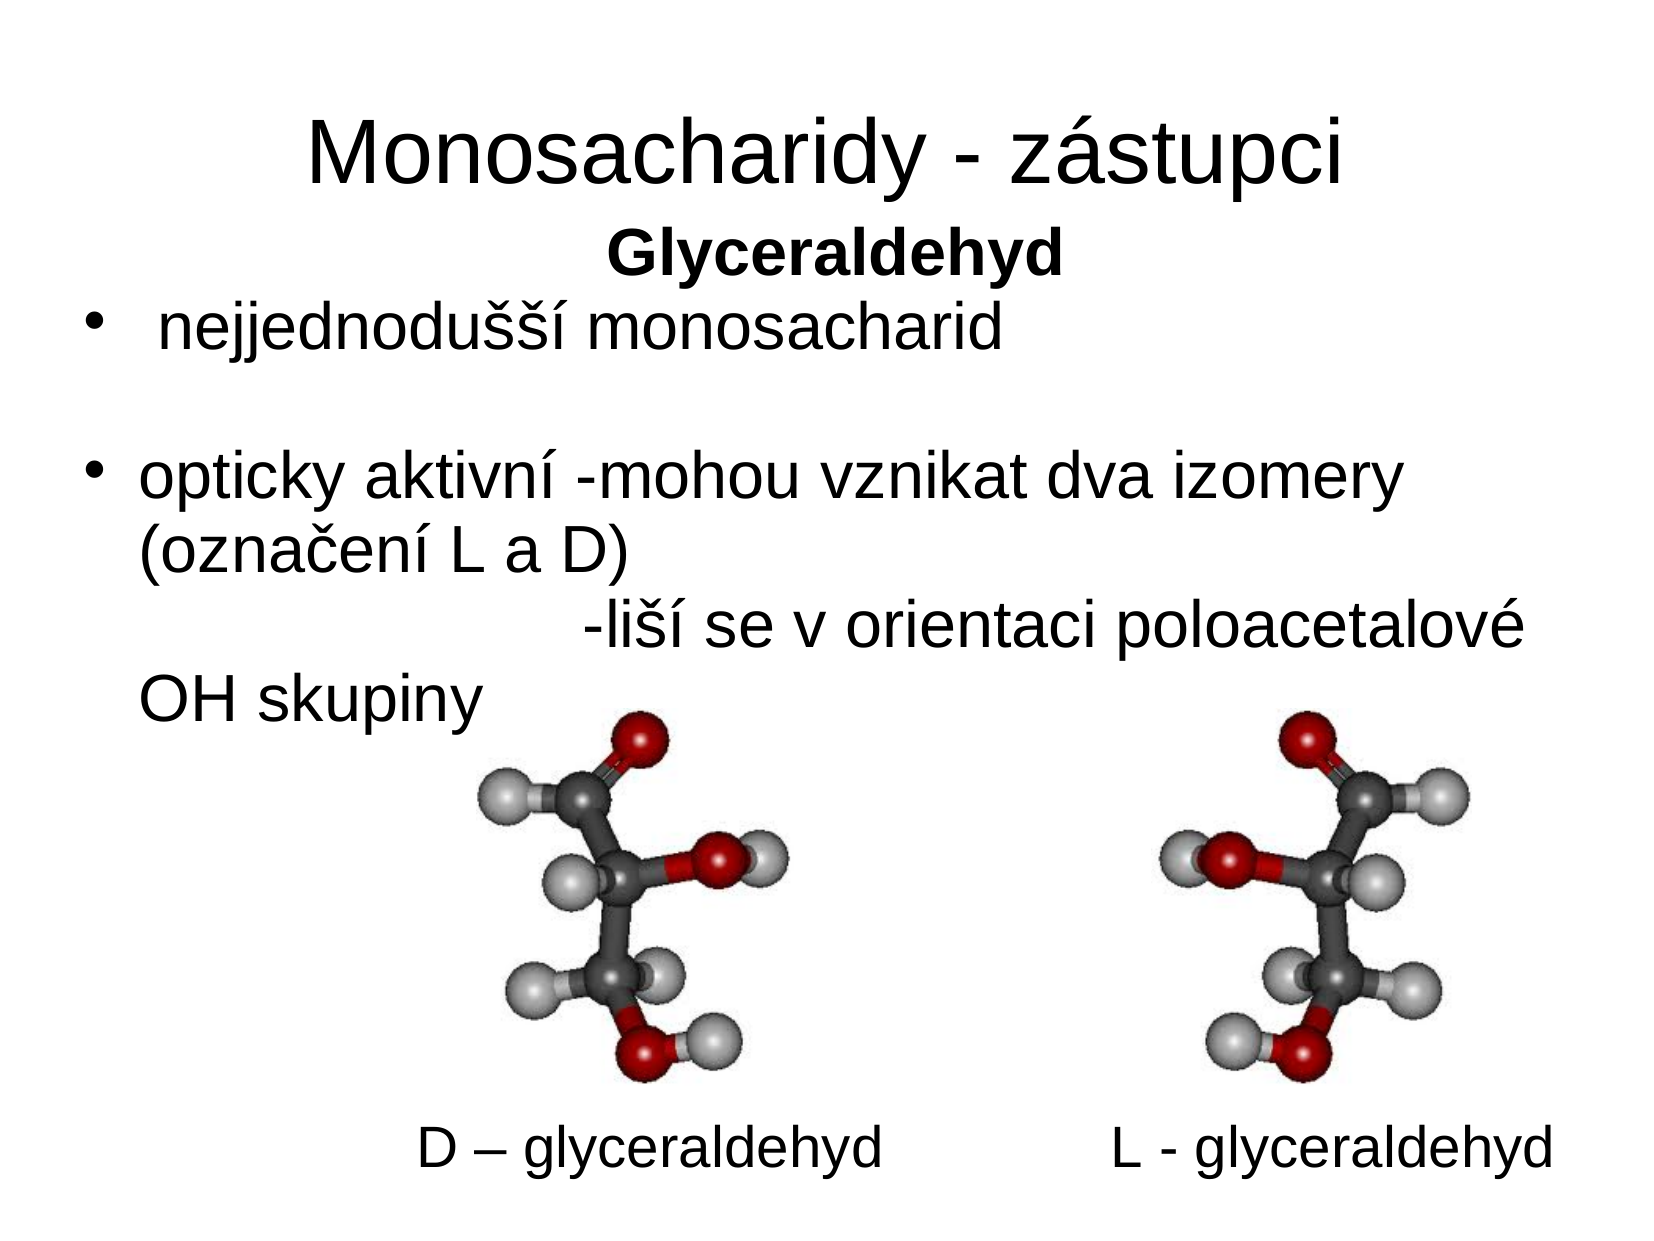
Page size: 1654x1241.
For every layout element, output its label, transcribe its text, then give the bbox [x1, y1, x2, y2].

title Monosacharidy - zástupci [82, 56, 1571, 215]
subtitle Glyceraldehyd nejjednodušší monosacharid opticky aktivní -mohou vznikat dva izomery (označení L a D) -liší se v orientaci poloacetalové OH skupiny D – glyceraldehyd L - glyceraldehyd [82, 215, 1571, 1183]
picture [476, 708, 798, 1093]
picture [1151, 708, 1472, 1093]
